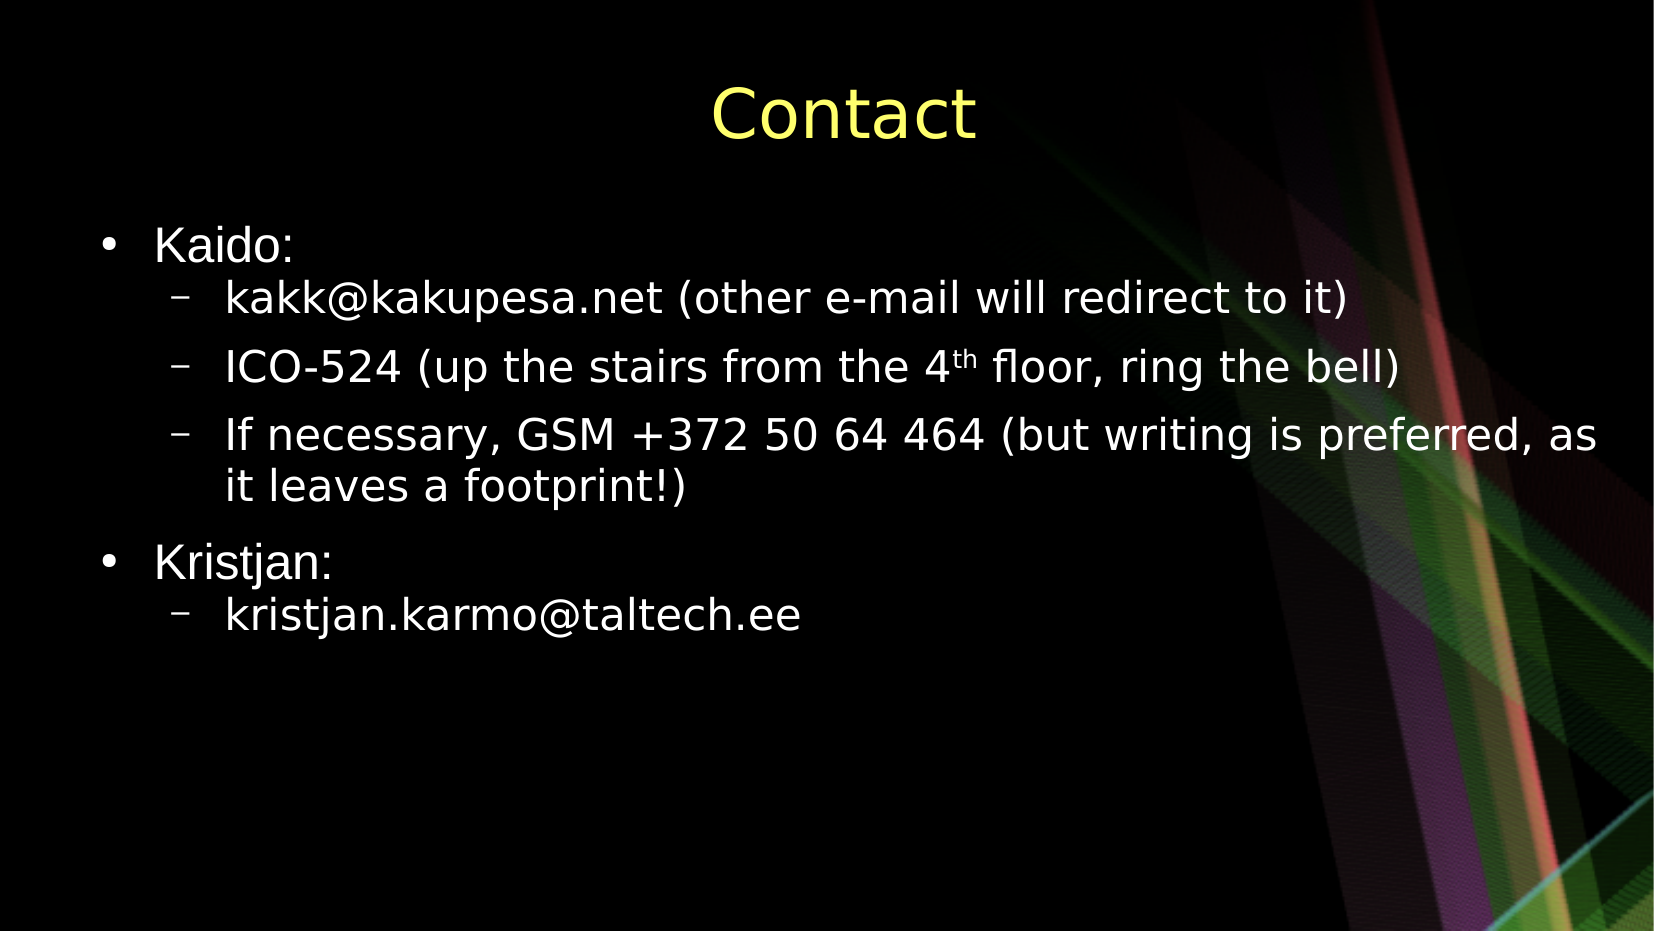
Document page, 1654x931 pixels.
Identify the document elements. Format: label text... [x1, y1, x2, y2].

picture [0, 0, 1654, 931]
list Kaido: kakk@kakupesa.net (other e-mail will redirect to it) ICO-524 (up the stairs from the 4th floor, ring the bell) If necessary, GSM +372 50 64 464 (but writing is preferred, as it leaves a footprint!) Kristjan: kristjan.karmo@taltech.ee [82, 217, 1607, 898]
title Contact [82, 37, 1607, 193]
